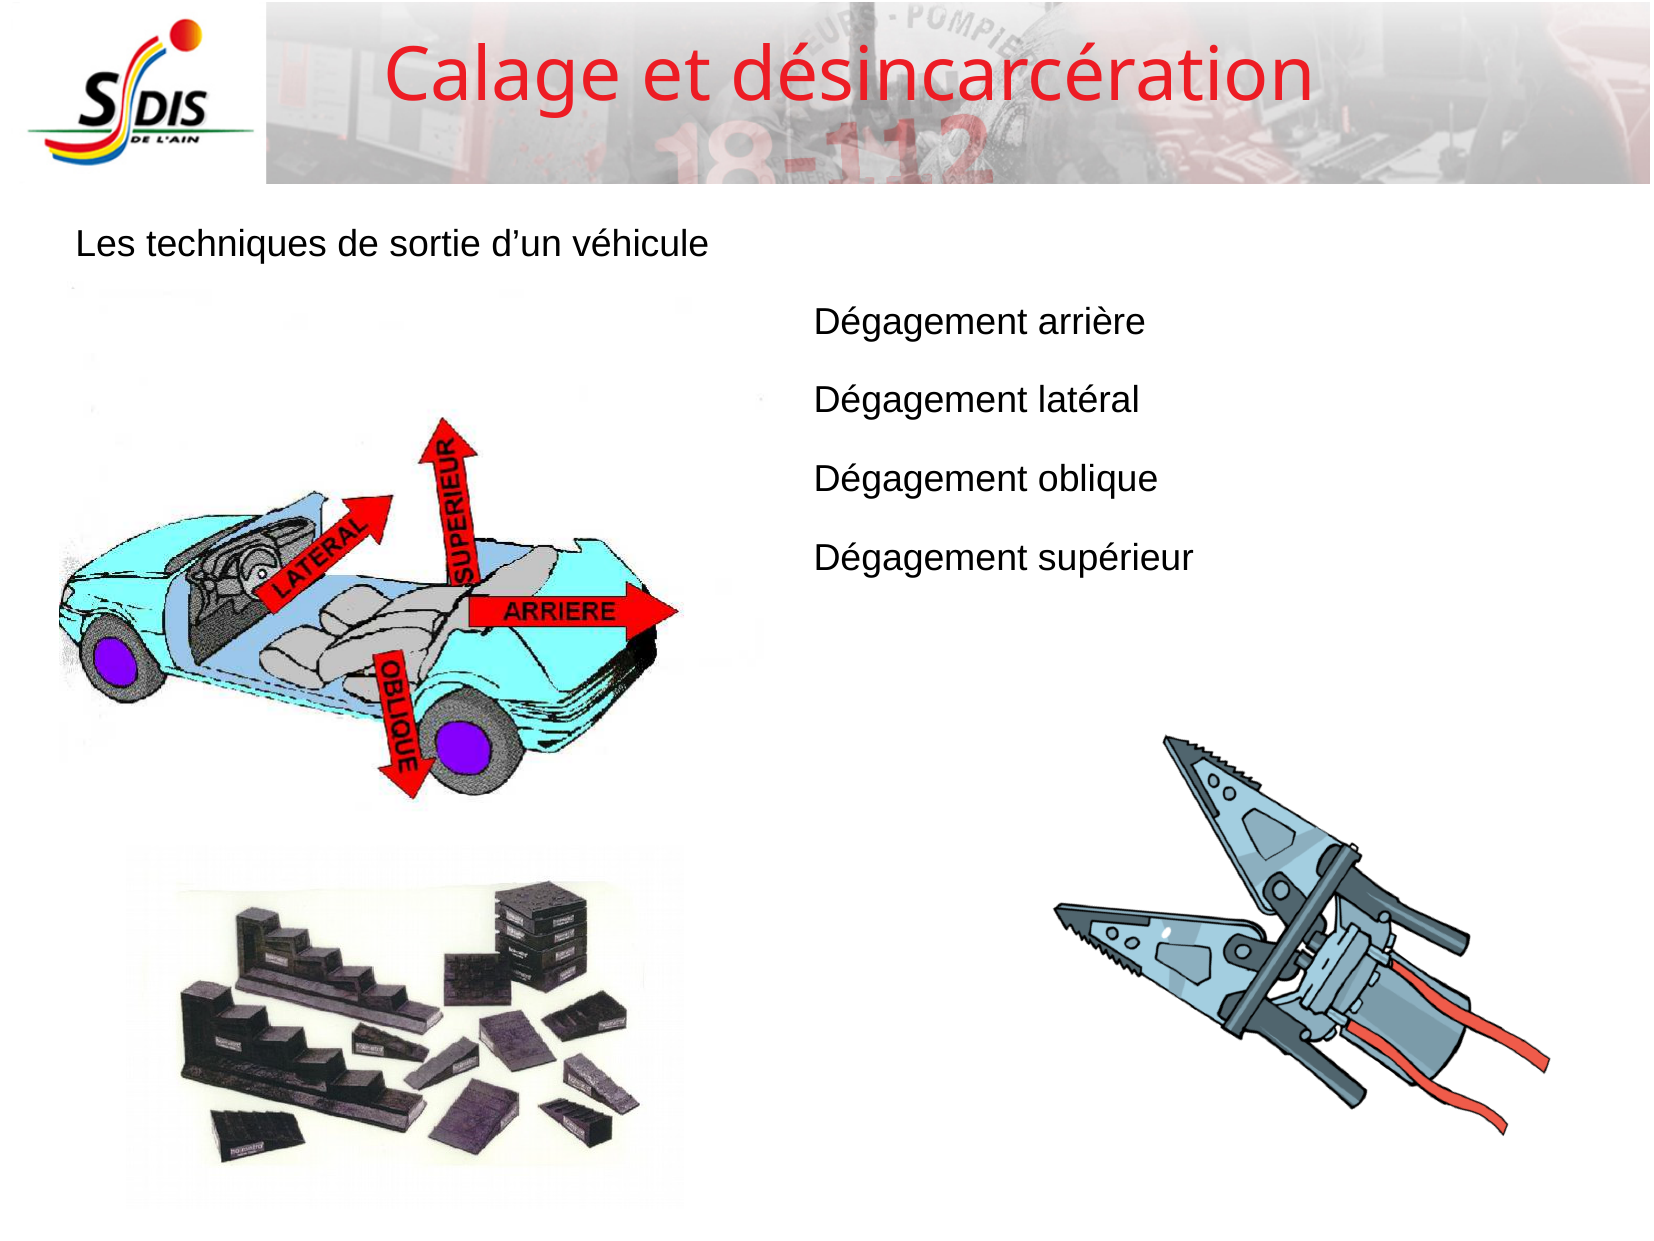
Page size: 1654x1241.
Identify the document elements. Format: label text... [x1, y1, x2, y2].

picture [126, 845, 684, 1209]
picture [59, 281, 768, 827]
picture [11, 2, 1650, 184]
list Les techniques de sortie d’un véhicule Dégagement arrière Dégagement latéral Dégagement oblique Dégagement supérieur [60, 211, 1602, 632]
title Calage et désincarcération [68, 25, 1632, 117]
picture [1037, 715, 1591, 1209]
